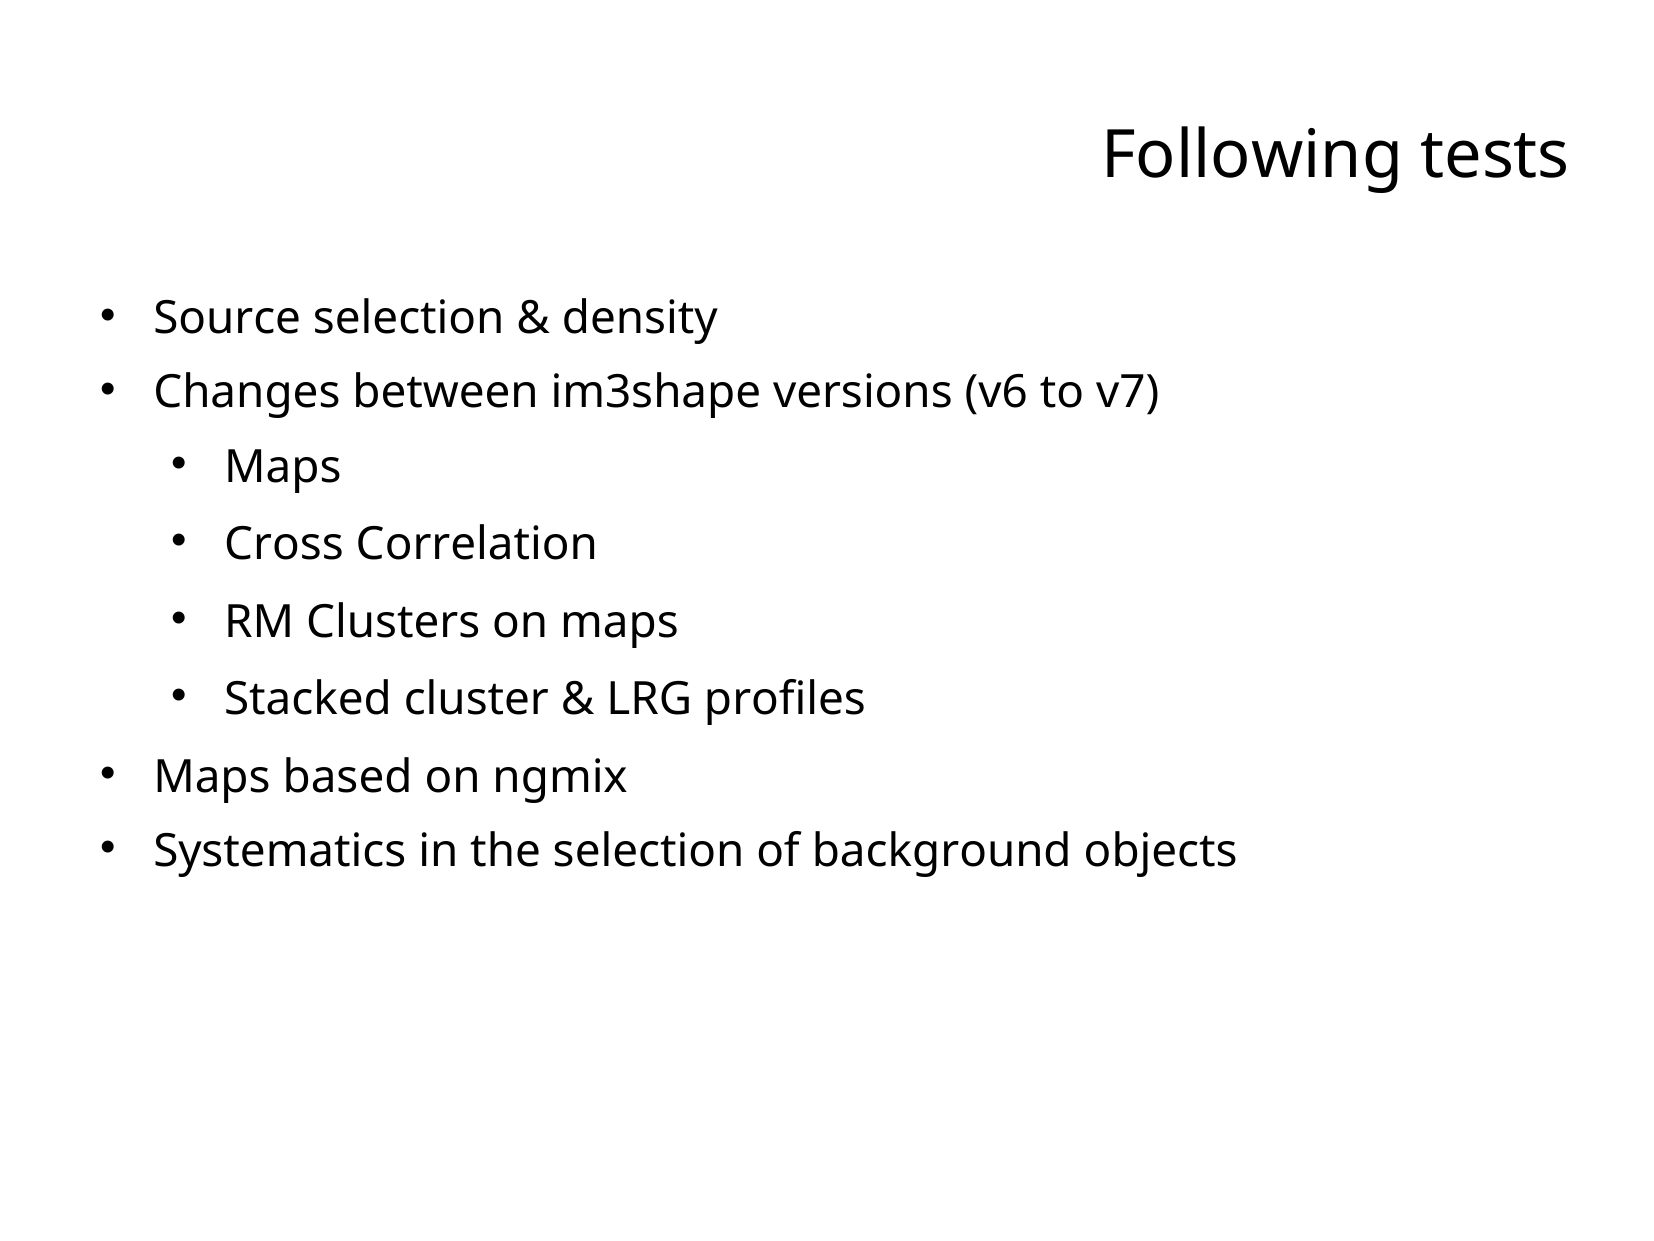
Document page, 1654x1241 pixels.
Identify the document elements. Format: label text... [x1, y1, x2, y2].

title Following tests [82, 49, 1571, 257]
list Source selection & density Changes between im3shape versions (v6 to v7) Maps Cross Correlation RM Clusters on maps Stacked cluster & LRG profiles Maps based on ngmix Systematics in the selection of background objects [82, 290, 1571, 1109]
